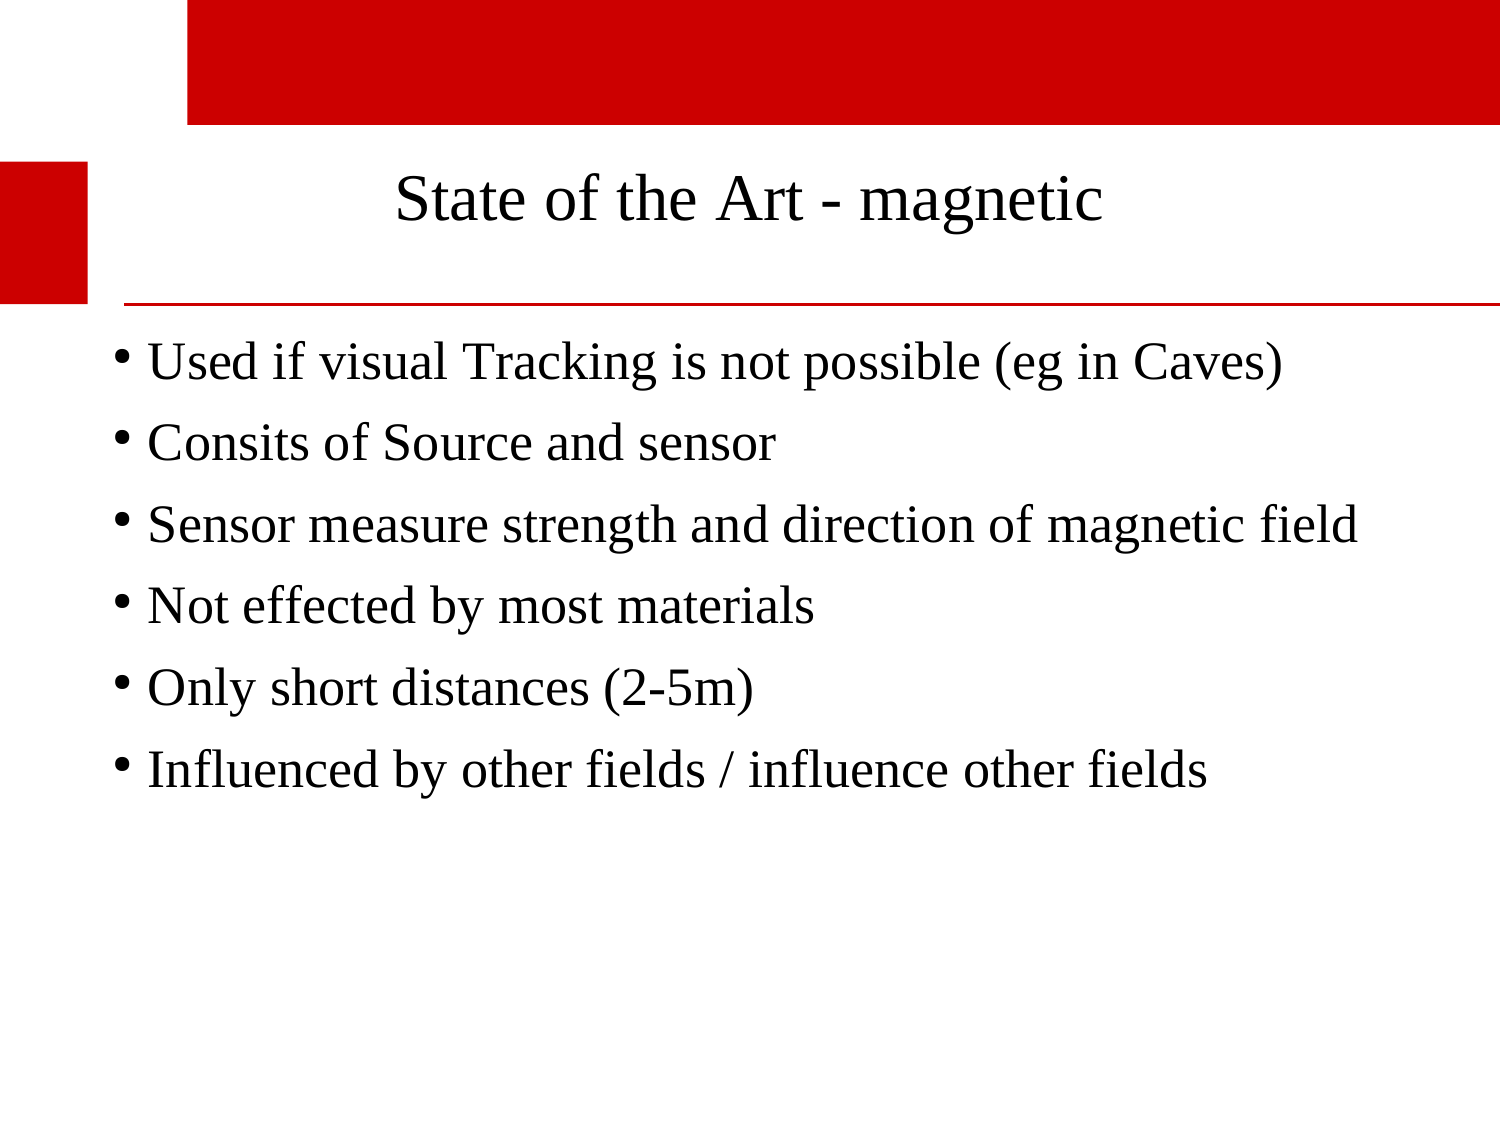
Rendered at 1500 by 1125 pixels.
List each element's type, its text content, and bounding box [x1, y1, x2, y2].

subtitle Used if visual Tracking is not possible (eg in Caves) Consits of Source and sensor Sensor measure strength and direction of magnetic field Not effected by most materials Only short distances (2-5m) Influenced by other fields / influence other fields [112, 324, 1388, 993]
title State of the Art - magnetic [112, 99, 1388, 288]
